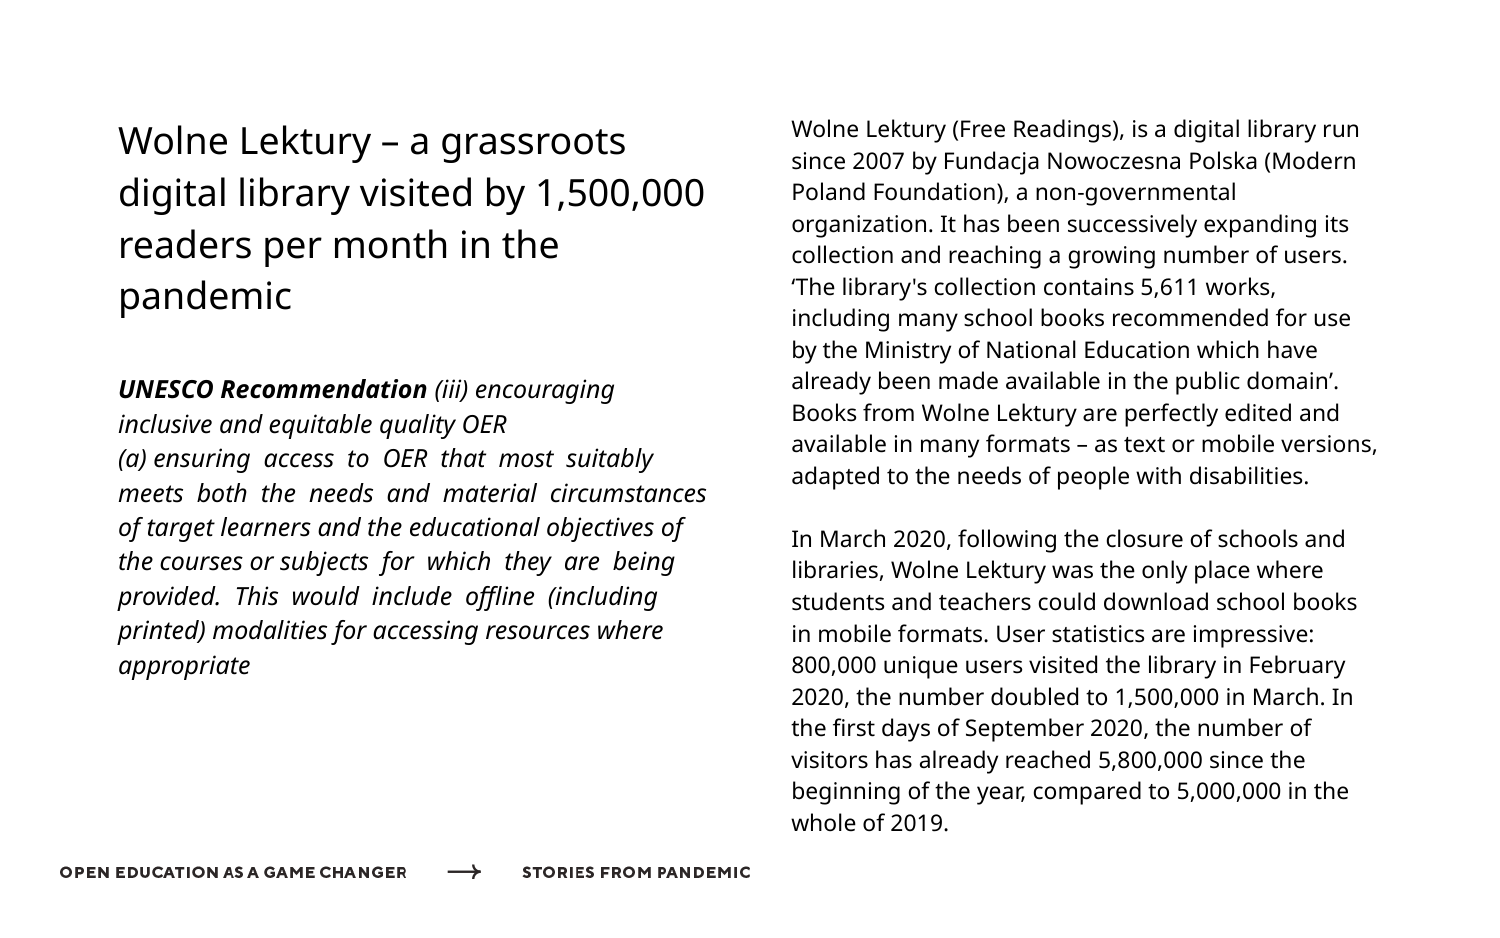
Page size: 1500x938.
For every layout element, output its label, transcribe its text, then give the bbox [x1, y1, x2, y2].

list Wolne Lektury (Free Readings), is a digital library run since 2007 by Fundacja Nowoczesna Polska (Modern Poland Foundation), a non-governmental organization. It has been successively expanding its collection and reaching a growing number of users. ‘The library's collection contains 5,611 works, including many school books recommended for use by the Ministry of National Education which have already been made available in the public domain’. Books from Wolne Lektury are perfectly edited and available in many formats – as text or mobile versions, adapted to the needs of people with disabilities. In March 2020, following the closure of schools and libraries, Wolne Lektury was the only place where students and teachers could download school books in mobile formats. User statistics are impressive: 800,000 unique users visited the library in February 2020, the number doubled to 1,500,000 in March. In the first days of September 2020, the number of visitors has already reached 5,800,000 since the beginning of the year, compared to 5,000,000 in the whole of 2019. [791, 110, 1382, 770]
picture [59, 799, 750, 879]
list Wolne Lektury – a grassroots digital library visited by 1,500,000 readers per month in the pandemic UNESCO Recommendation (iii) encouraging inclusive and equitable quality OER (a) ensuring access to OER that most suitably meets both the needs and material circumstances of target learners and the educational objectives of the courses or subjects for which they are being provided. This would include offline (including printed) modalities for accessing resources where appropriate [118, 110, 709, 770]
